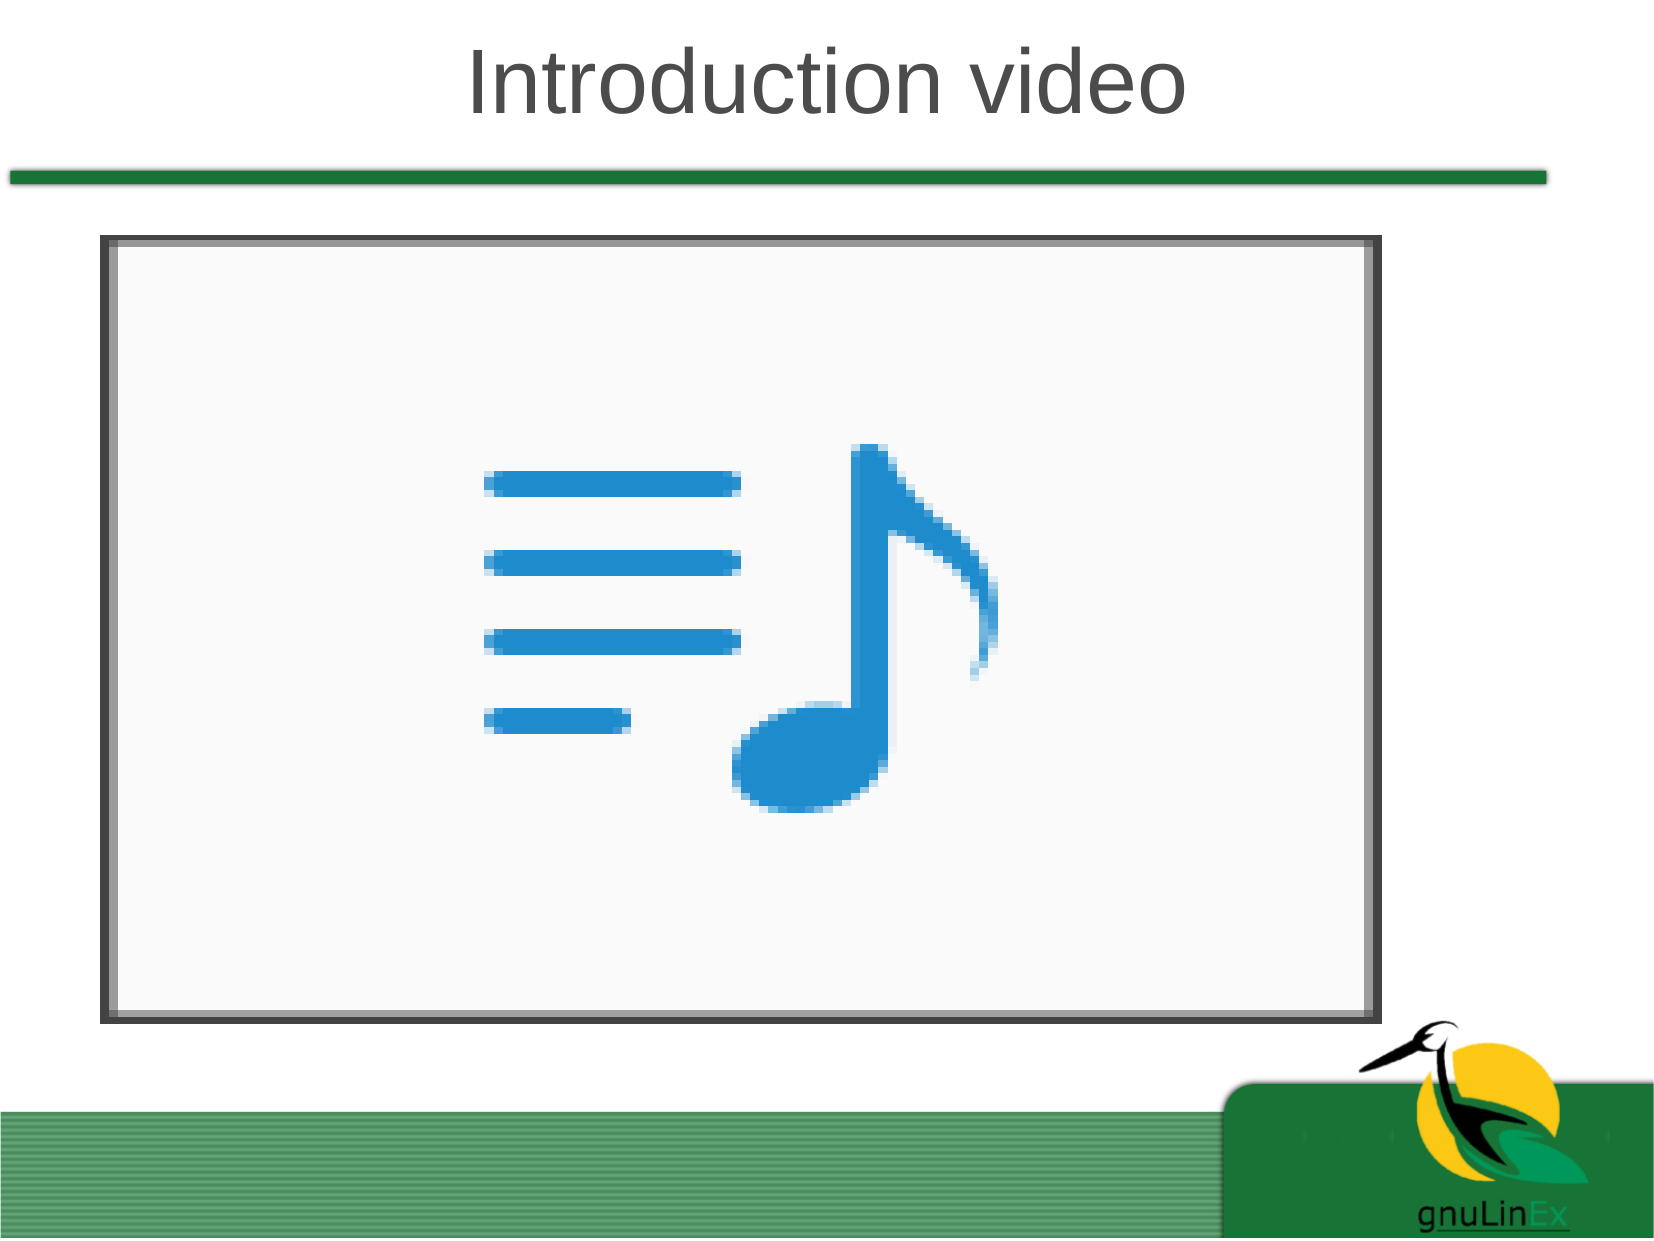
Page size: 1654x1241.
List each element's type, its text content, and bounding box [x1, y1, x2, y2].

title Introduction video [121, 0, 1534, 164]
picture [0, 0, 1654, 1238]
text_box [99, 234, 1384, 1025]
